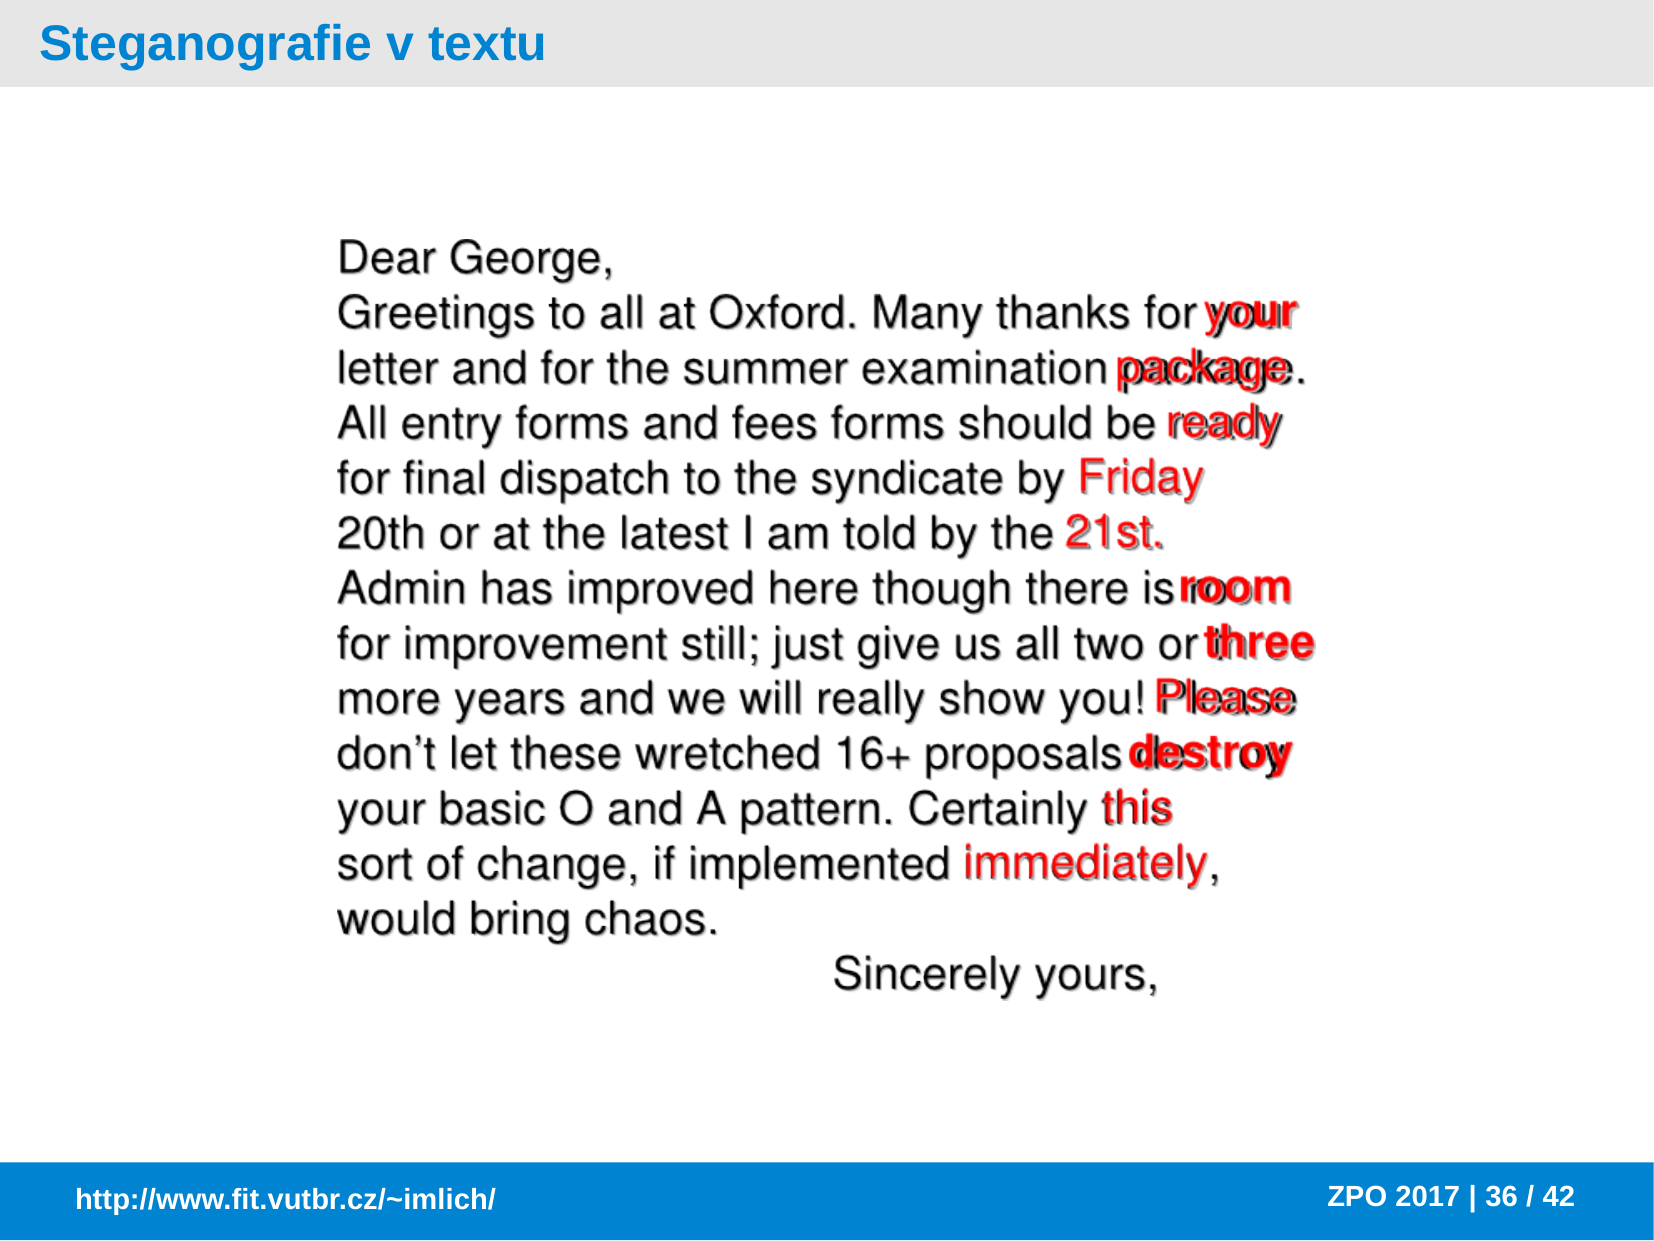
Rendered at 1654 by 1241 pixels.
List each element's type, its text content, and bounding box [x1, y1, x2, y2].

picture [337, 239, 1316, 1001]
title Steganografie v textu [39, 5, 1615, 81]
